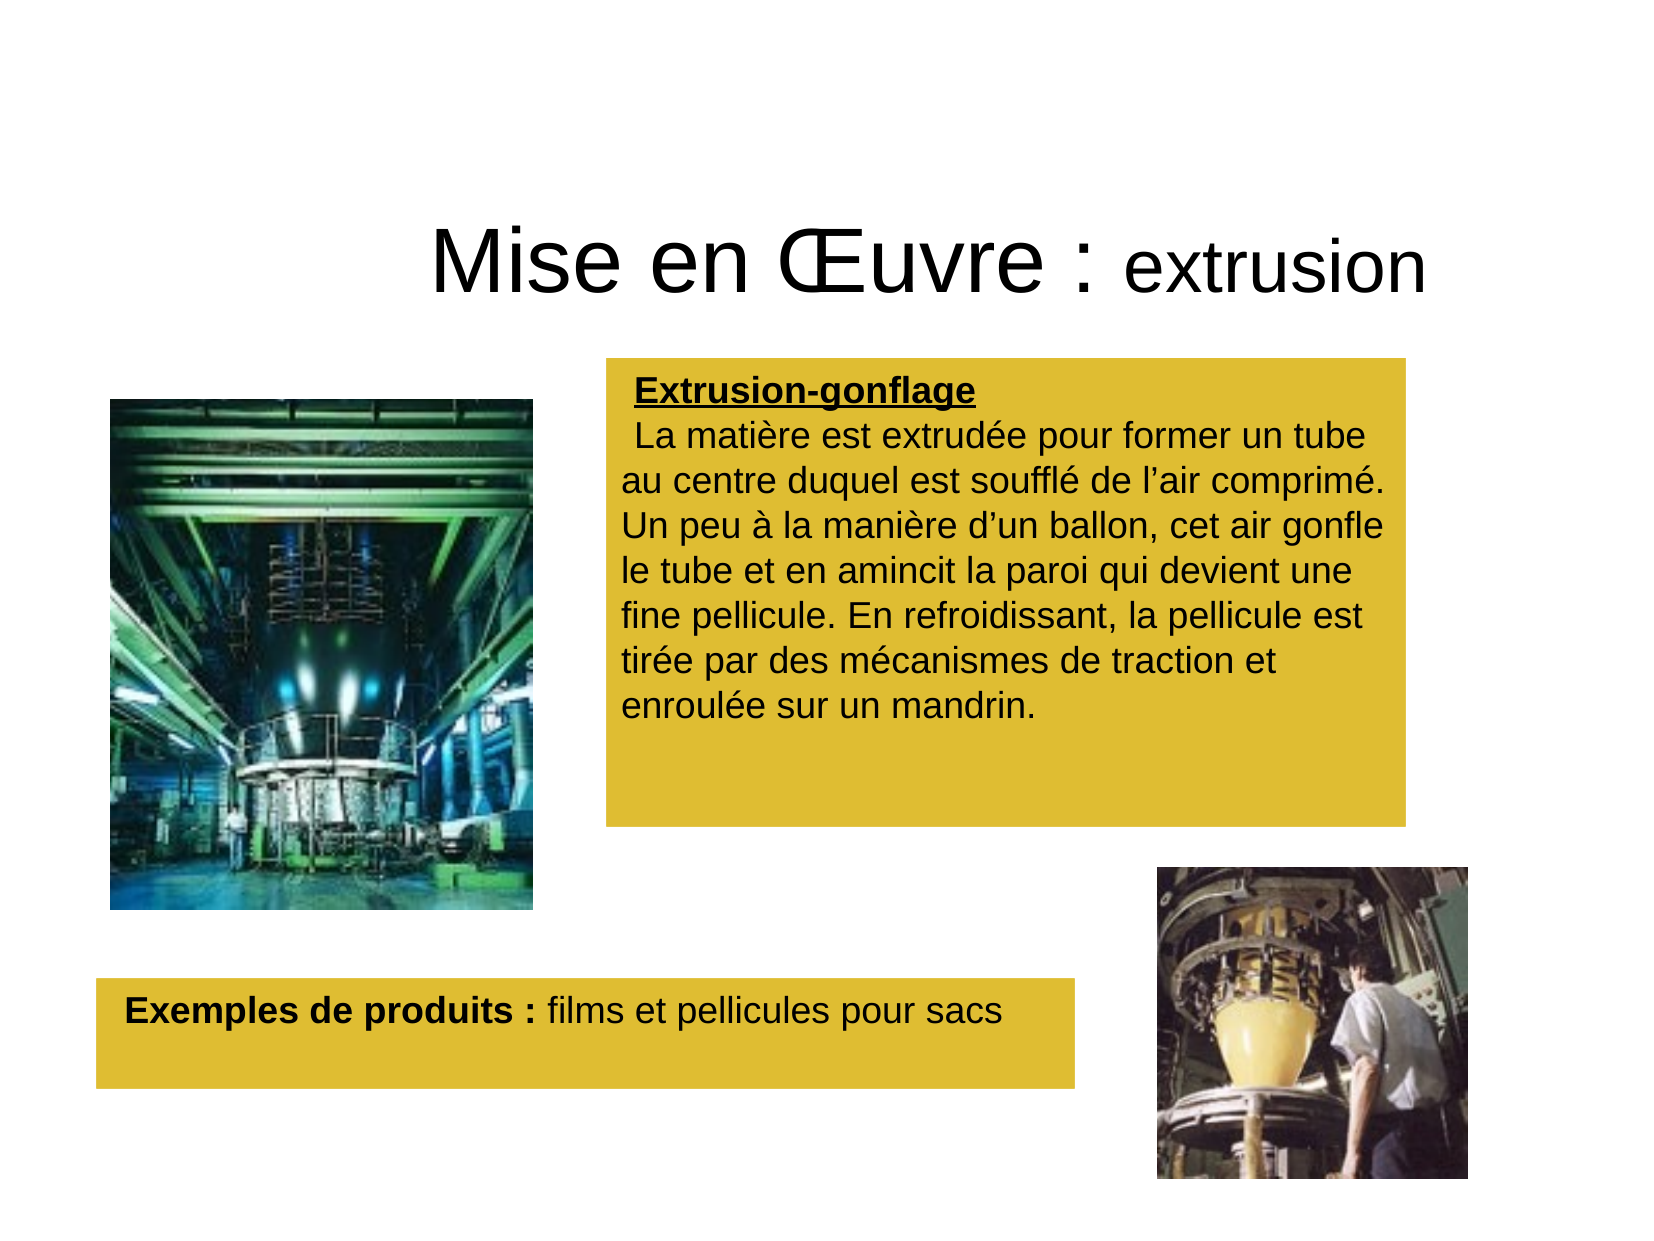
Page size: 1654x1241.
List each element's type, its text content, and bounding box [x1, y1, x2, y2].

title Mise en Œuvre : extrusion [208, 111, 1618, 319]
picture [110, 399, 533, 910]
text_box Extrusion-gonflage La matière est extrudée pour former un tube au centre duquel est soufflé de l’air comprimé. Un peu à la manière d’un ballon, cet air gonfle le tube et en amincit la paroi qui devient une fine pellicule. En refroidissant, la pellicule est tirée par des mécanismes de traction et enroulée sur un mandrin. [606, 358, 1406, 827]
text_box Exemples de produits : films et pellicules pour sacs [96, 978, 1075, 1089]
picture [1157, 867, 1468, 1179]
